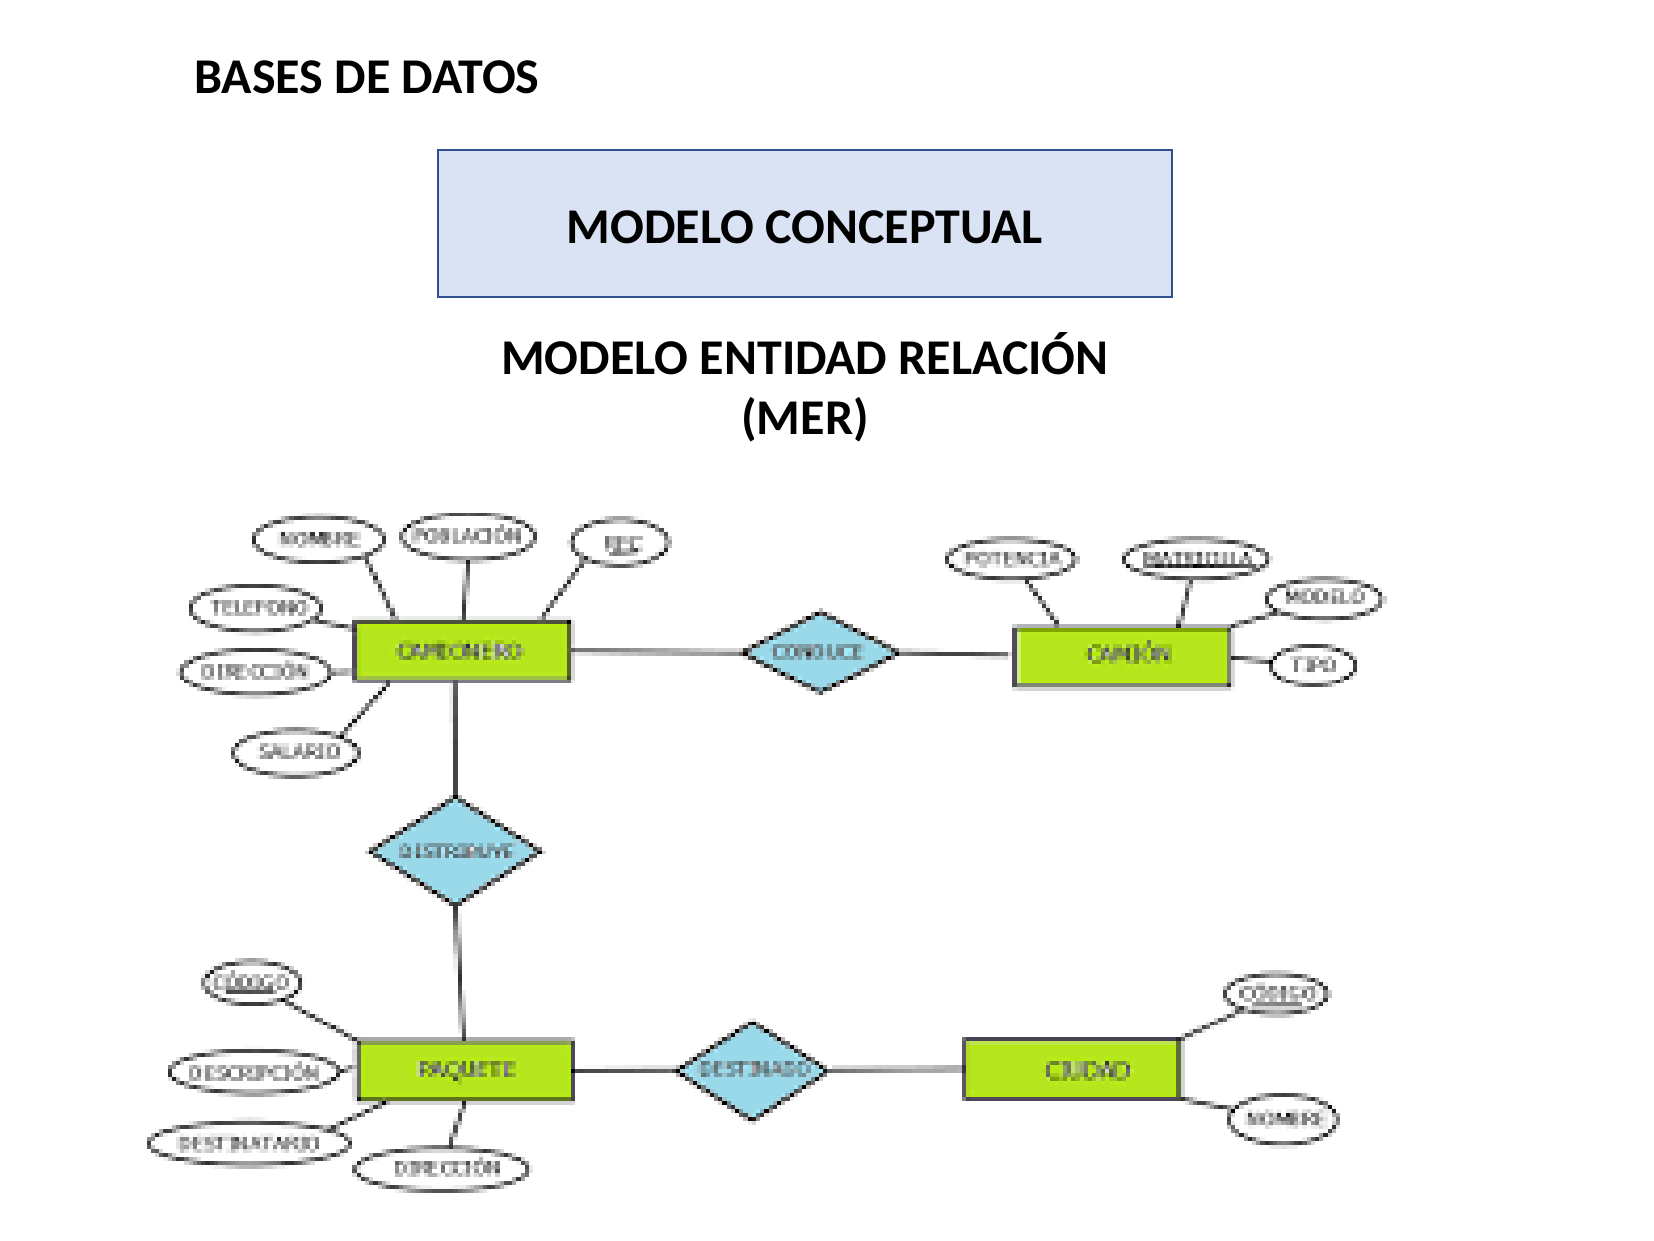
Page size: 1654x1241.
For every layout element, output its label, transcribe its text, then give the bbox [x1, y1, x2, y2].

picture [147, 513, 1387, 1193]
text_box MODELO CONCEPTUAL [438, 150, 1172, 297]
text_box MODELO ENTIDAD RELACIÓN (MER) [438, 310, 1172, 458]
text_box BASES DE DATOS [0, 0, 734, 147]
